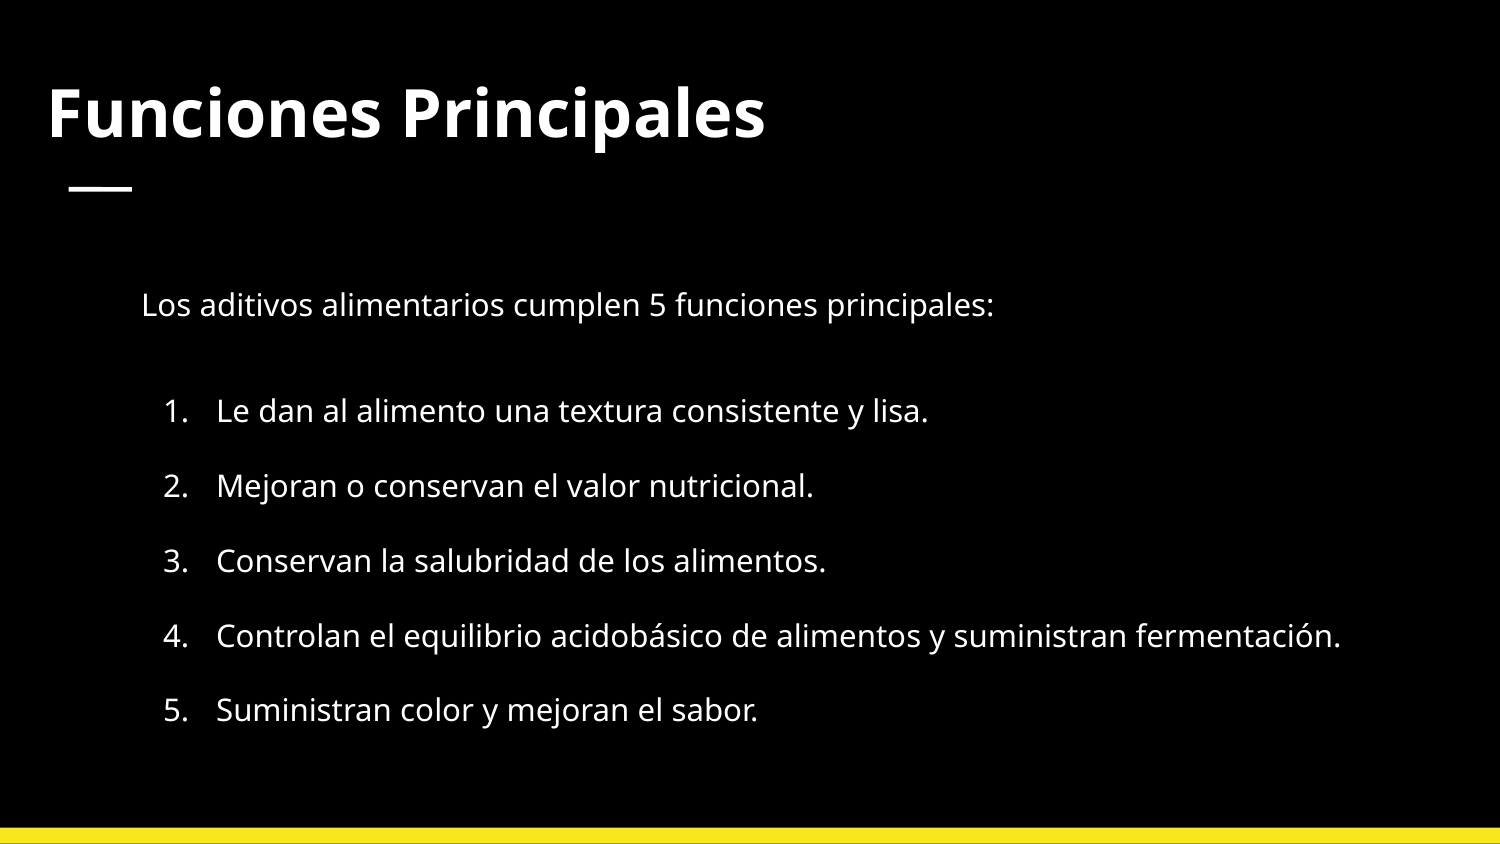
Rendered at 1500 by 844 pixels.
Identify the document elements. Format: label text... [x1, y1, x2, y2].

list Los aditivos alimentarios cumplen 5 funciones principales: Le dan al alimento una textura consistente y lisa. Mejoran o conservan el valor nutricional. Conservan la salubridad de los alimentos. Controlan el equilibrio acidobásico de alimentos y suministran fermentación. Suministran color y mejoran el sabor. [51, 232, 1449, 750]
title Funciones Principales [31, 55, 1430, 162]
